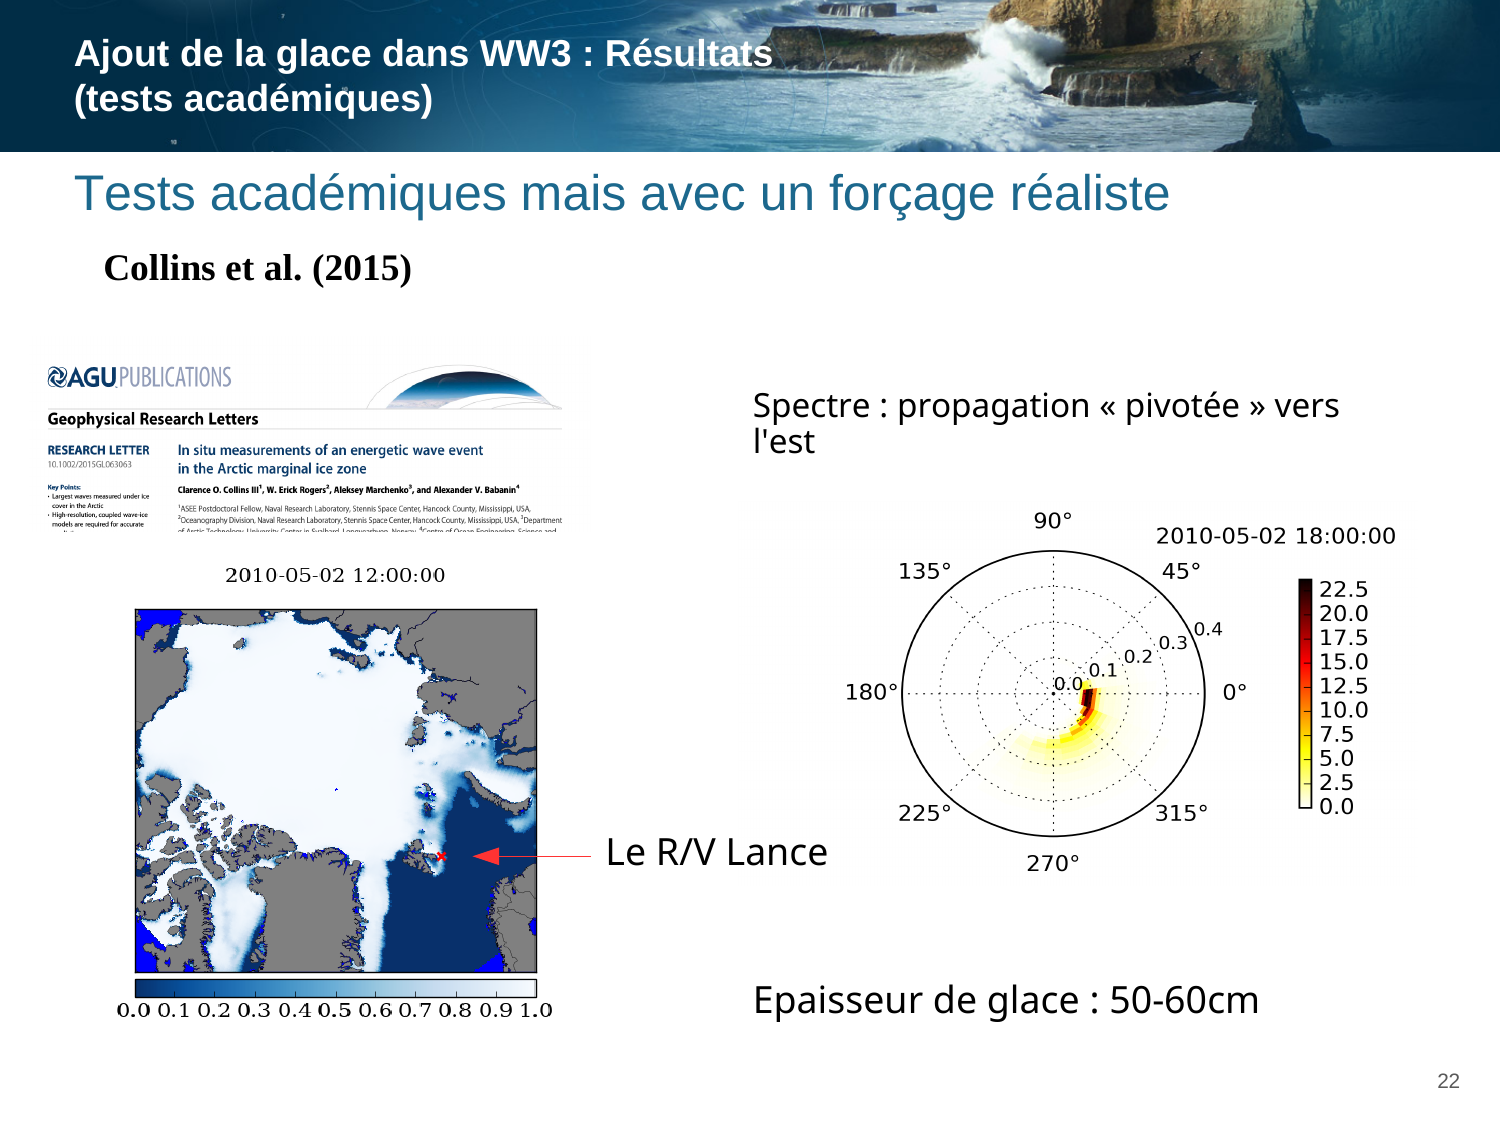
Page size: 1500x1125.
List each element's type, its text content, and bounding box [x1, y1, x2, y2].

title Ajout de la glace dans WW3 : Résultats (tests académiques) [59, 21, 1093, 127]
picture [29, 336, 621, 532]
text_box Spectre : propagation « pivotée » vers l'est [738, 381, 1418, 473]
picture [0, 0, 1500, 152]
picture [738, 501, 1418, 886]
text_box Le R/V Lance [590, 826, 1211, 886]
text_box Collins et al. (2015) [88, 240, 709, 301]
picture [5, 560, 650, 1045]
text_box Epaisseur de glace : 50-60cm [738, 973, 1359, 1034]
title Tests académiques mais avec un forçage réaliste [59, 102, 1244, 278]
